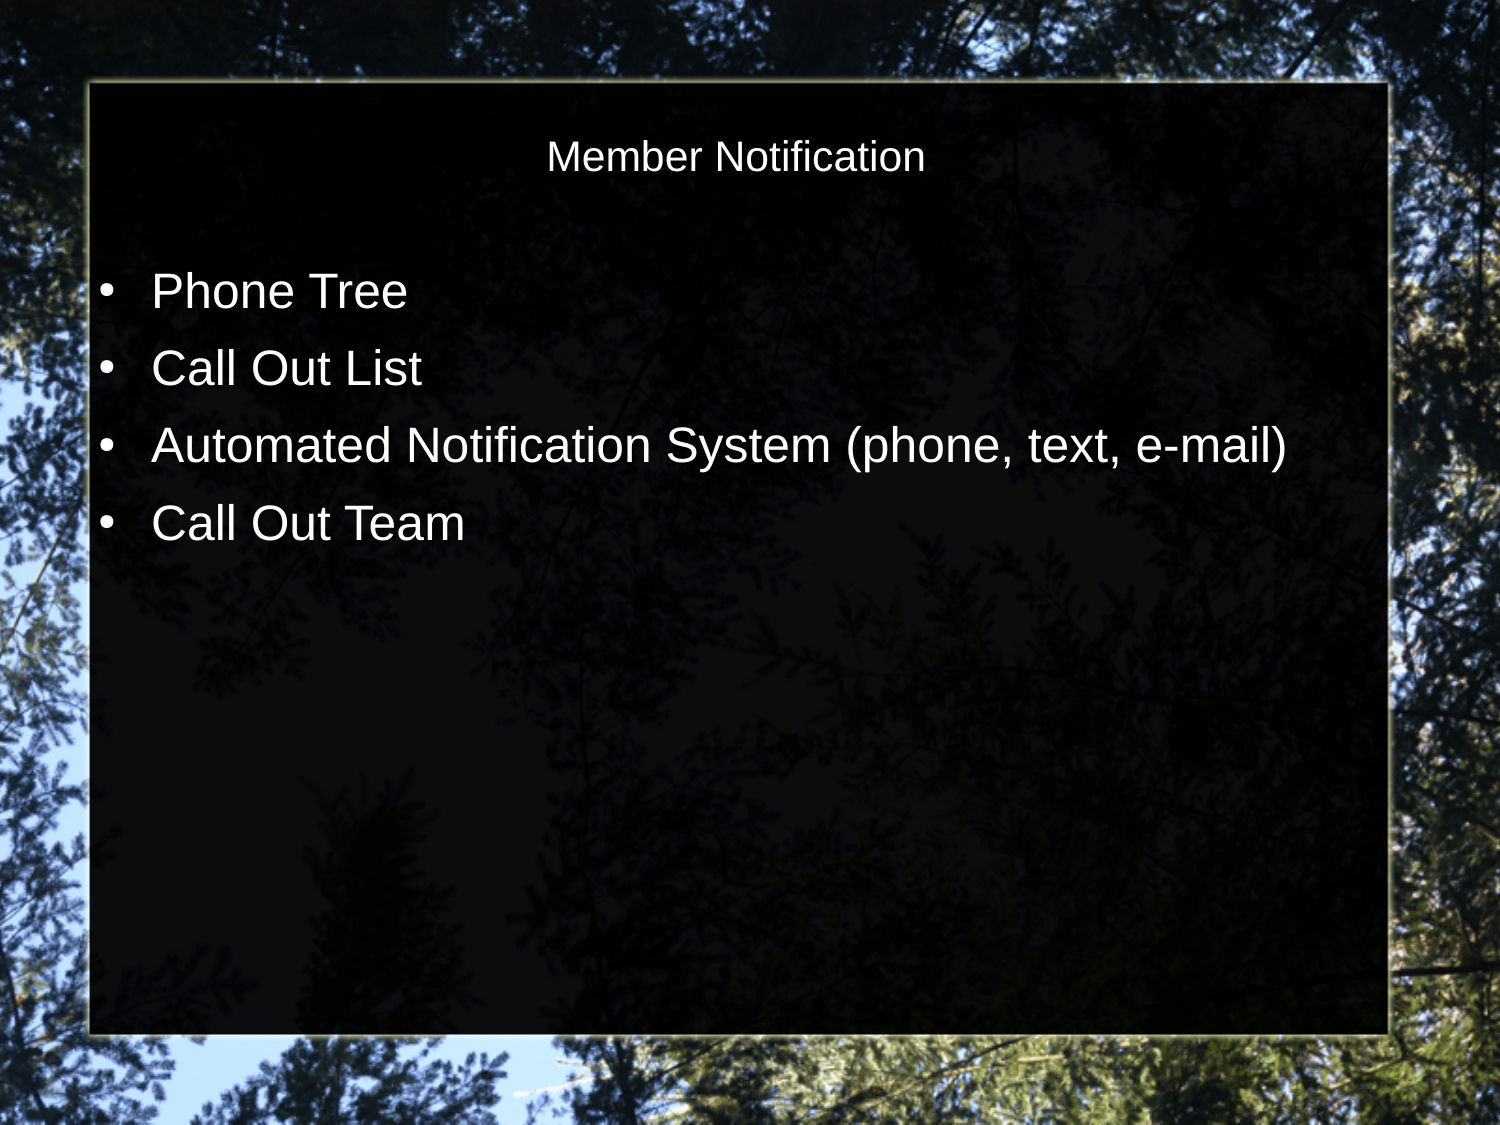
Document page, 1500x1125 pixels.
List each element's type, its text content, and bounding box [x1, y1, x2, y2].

picture [0, 0, 1500, 1125]
list Phone Tree Call Out List Automated Notification System (phone, text, e-mail) Call Out Team [80, 263, 1393, 916]
title Member Notification [80, 80, 1393, 233]
